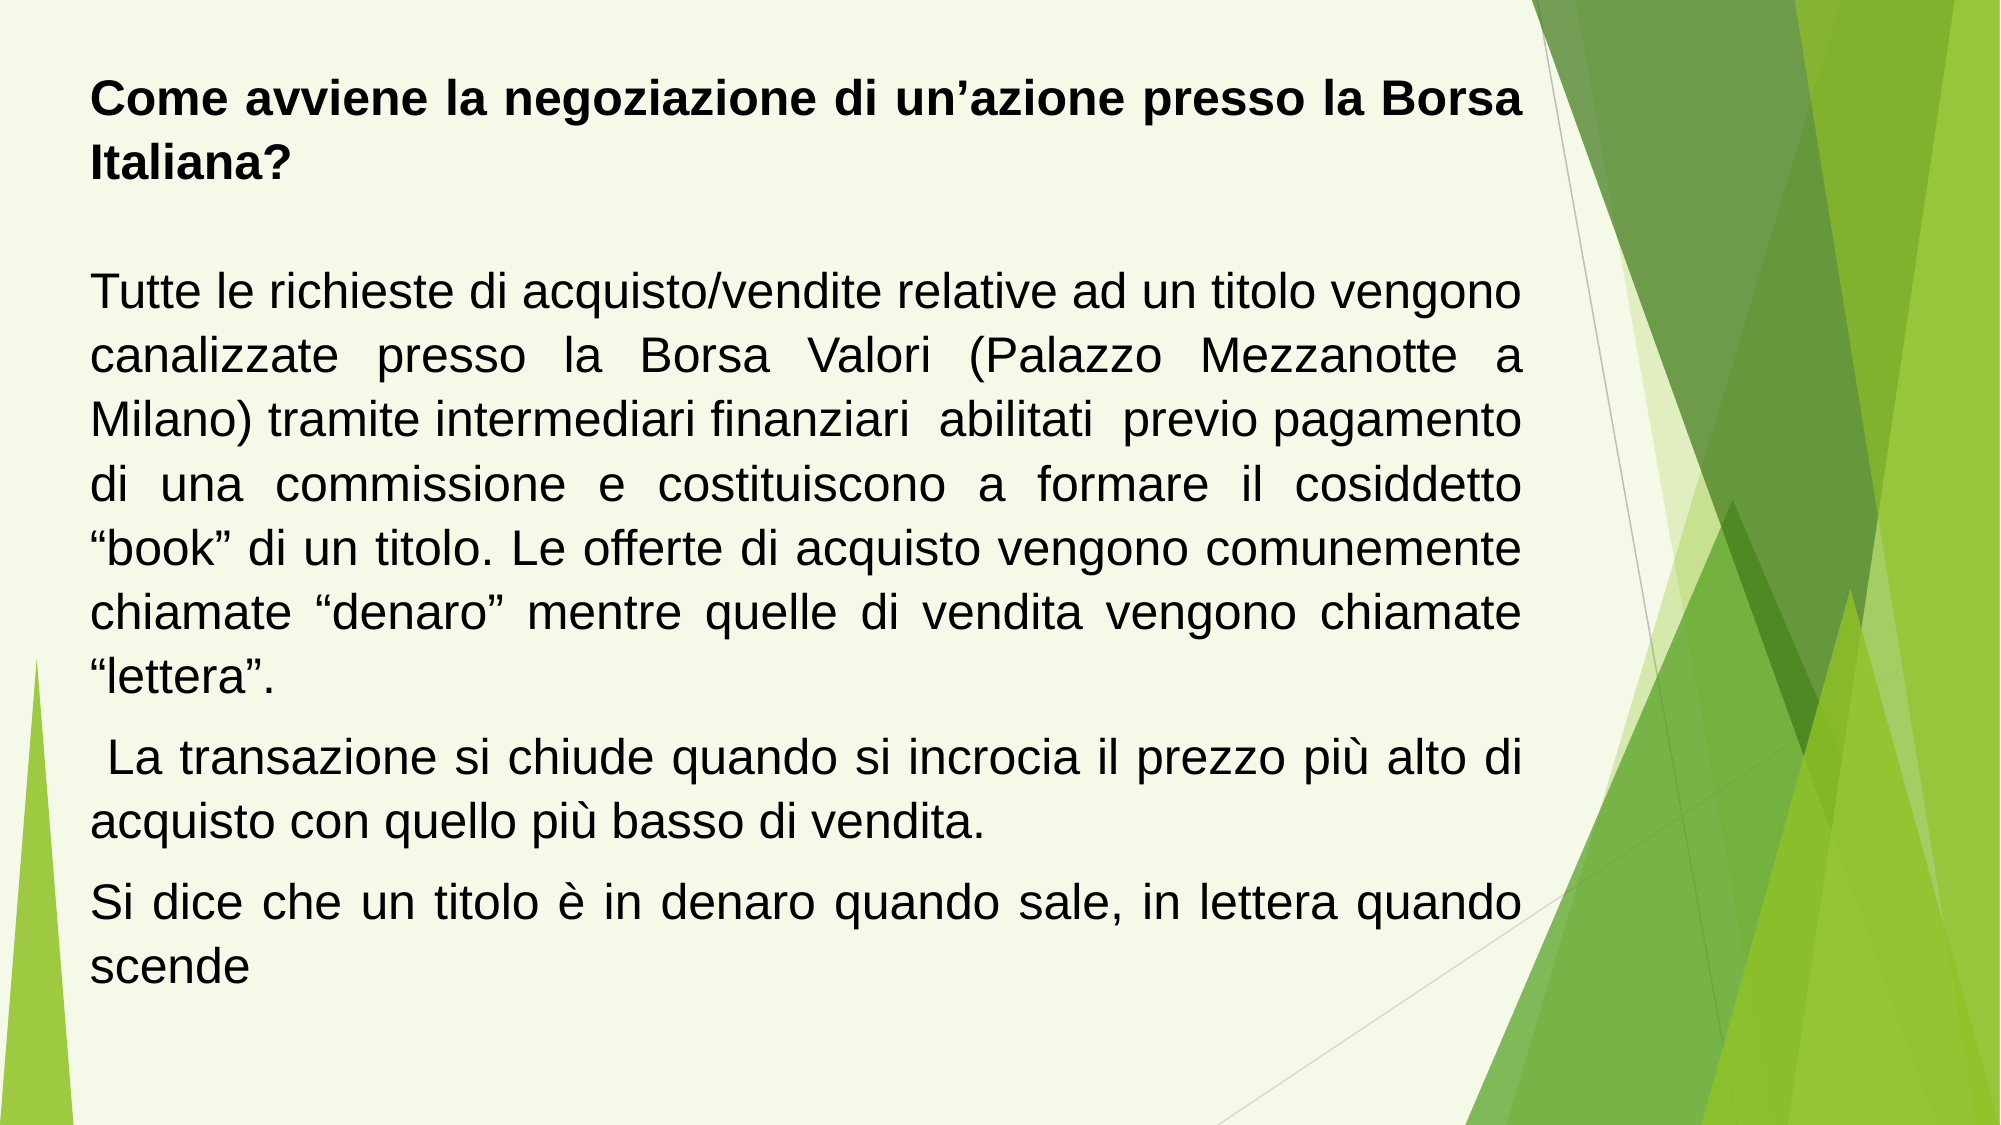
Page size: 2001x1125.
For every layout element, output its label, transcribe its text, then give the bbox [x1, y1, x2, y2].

text_box Come avviene la negoziazione di un’azione presso la Borsa Italiana? Tutte le richieste di acquisto/vendite relative ad un titolo vengono canalizzate presso la Borsa Valori (Palazzo Mezzanotte a Milano) tramite intermediari finanziari abilitati previo pagamento di una commissione e costituiscono a formare il cosiddetto “book” di un titolo. Le offerte di acquisto vengono comunemente chiamate “denaro” mentre quelle di vendita vengono chiamate “lettera”. La transazione si chiude quando si incrocia il prezzo più alto di acquisto con quello più basso di vendita. Si dice che un titolo è in denaro quando sale, in lettera quando scende [0, 54, 1538, 1002]
